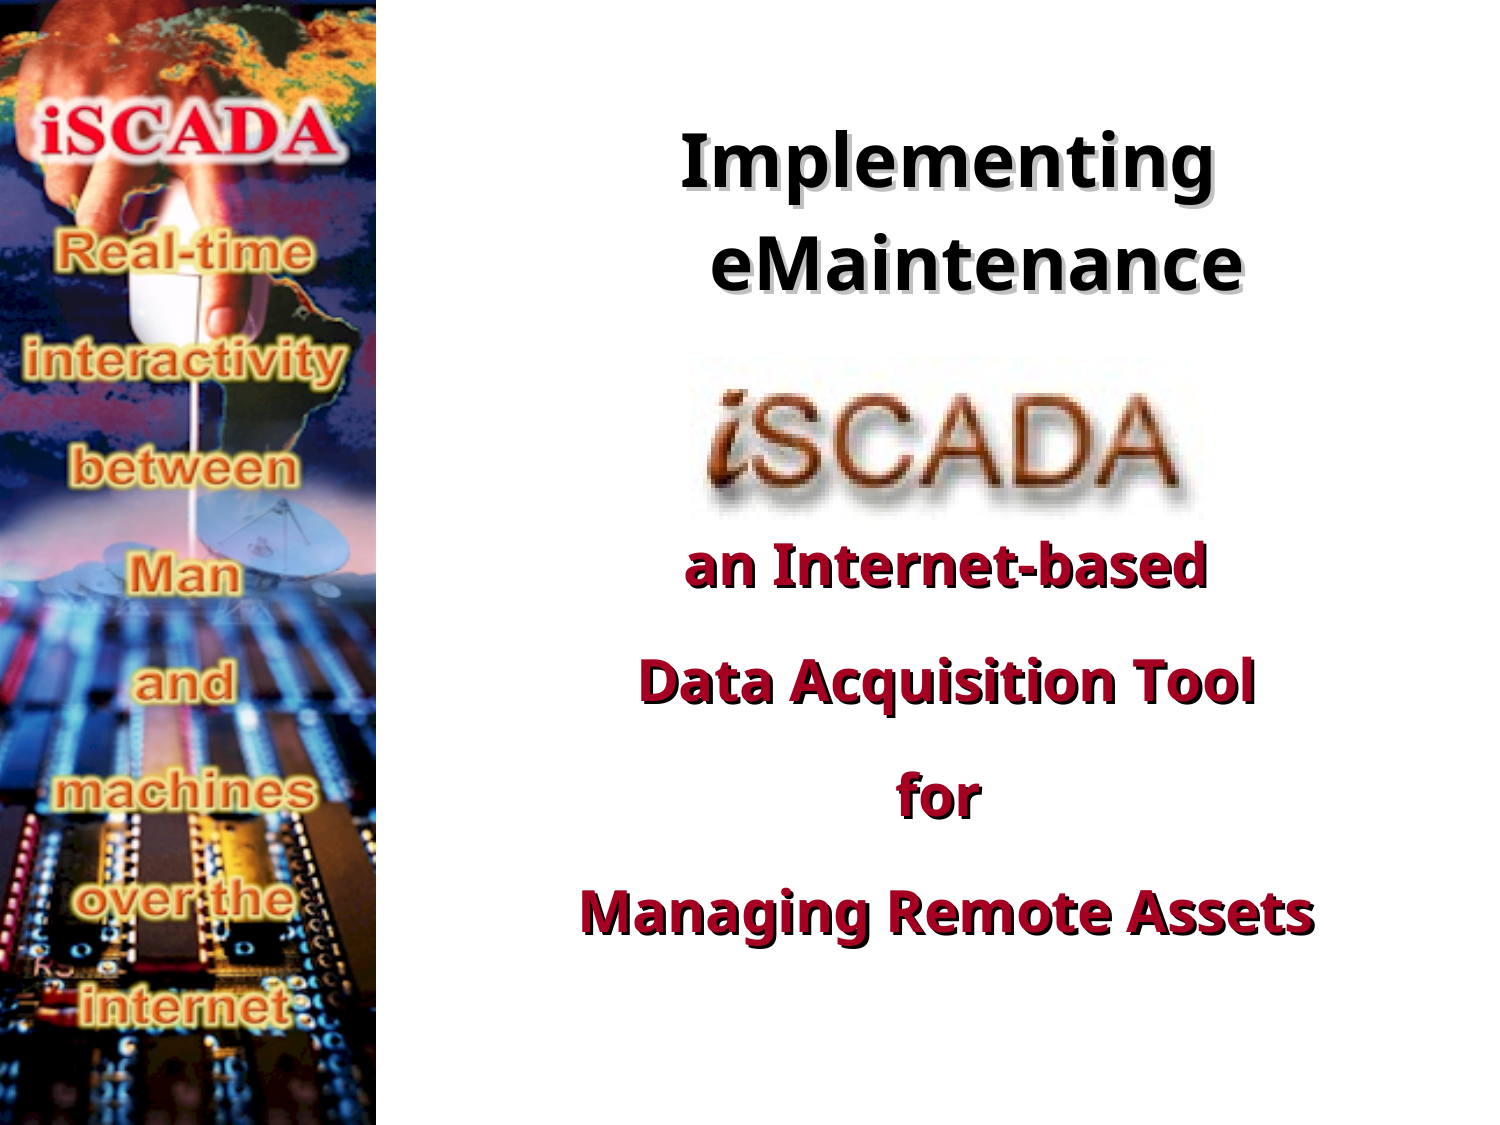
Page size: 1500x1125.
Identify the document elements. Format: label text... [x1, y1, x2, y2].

picture [0, 0, 376, 1125]
text_box Implementing eMaintenance using [410, 99, 1469, 469]
text_box an Internet-based Data Acquisition Tool for Managing Remote Assets [436, 515, 1456, 958]
picture [691, 357, 1204, 526]
